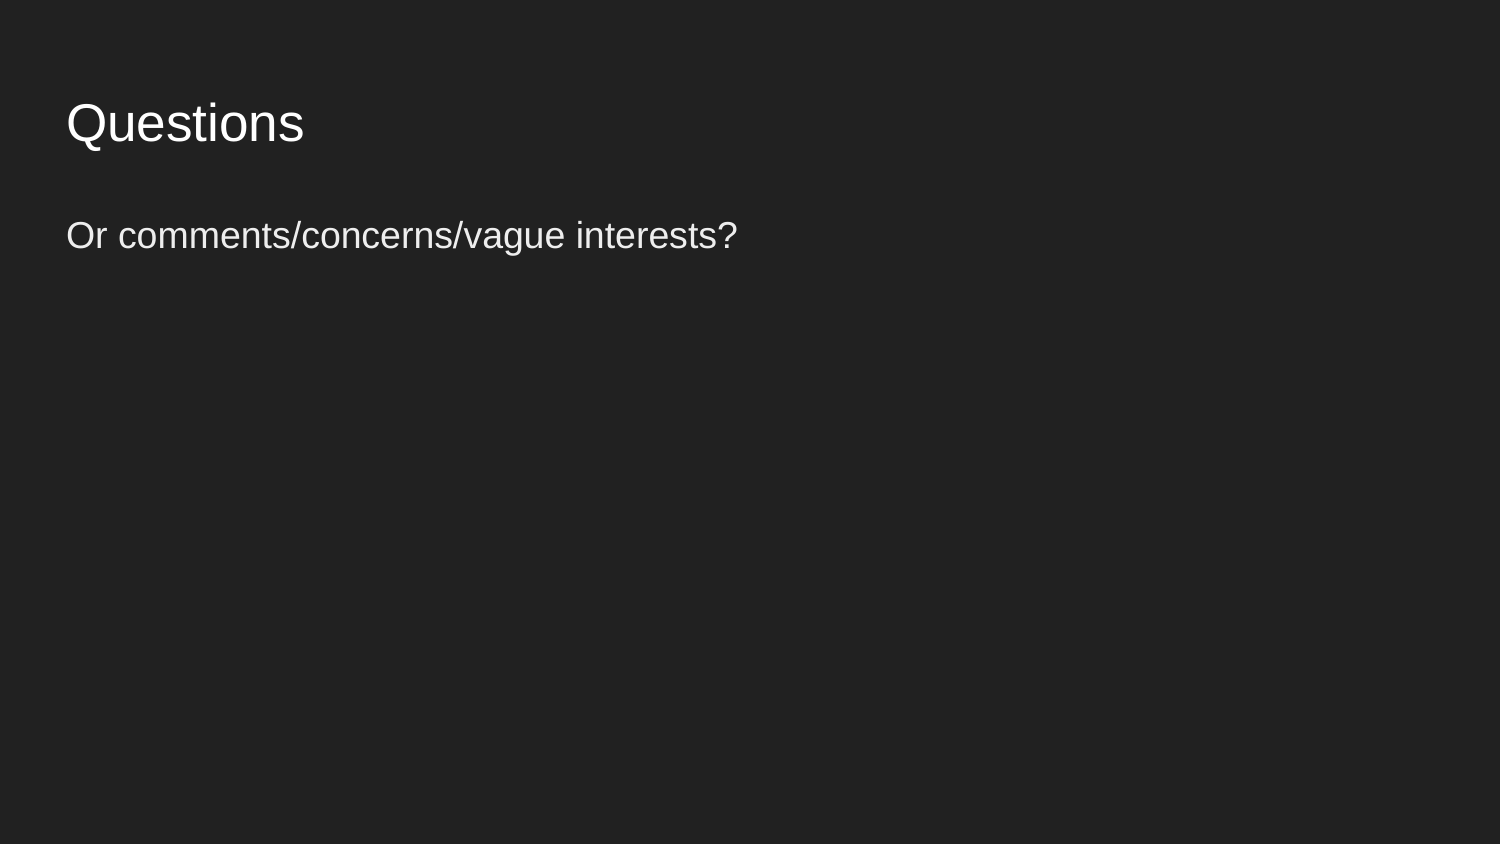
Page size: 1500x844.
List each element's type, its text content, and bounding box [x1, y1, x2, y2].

title Questions [51, 72, 1449, 167]
list Or comments/concerns/vague interests? [51, 189, 1449, 750]
